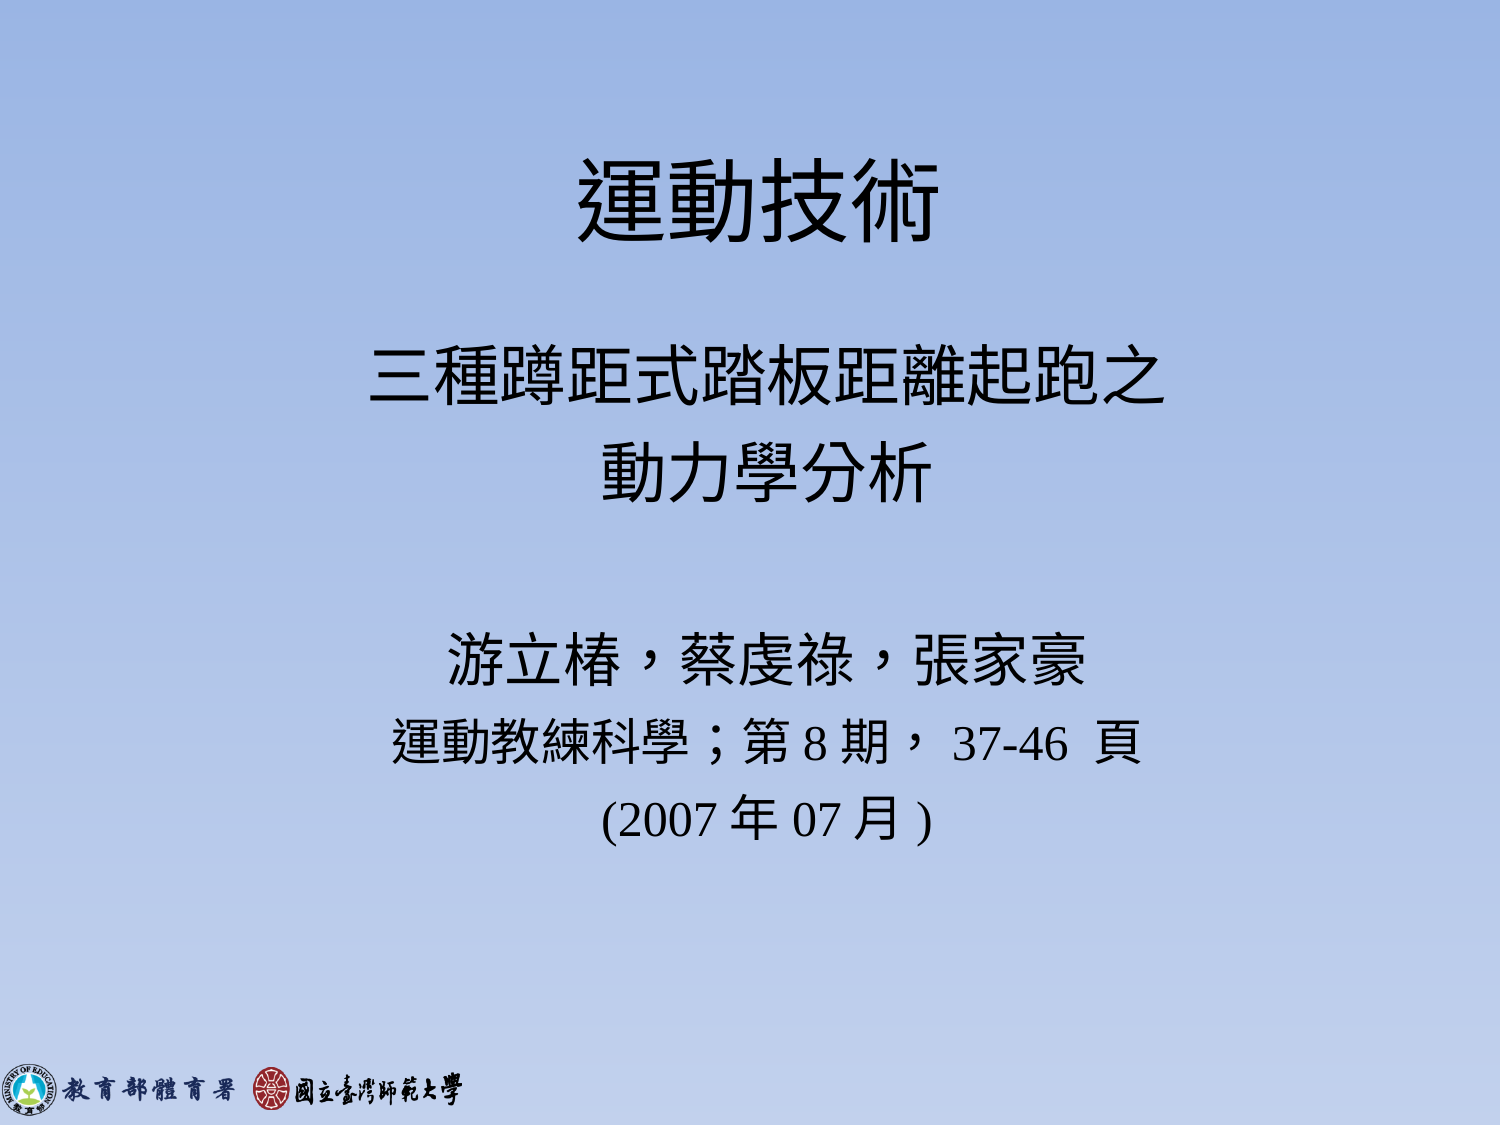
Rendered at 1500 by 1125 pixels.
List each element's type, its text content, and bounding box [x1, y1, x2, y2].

subtitle 三種蹲距式踏板距離起跑之 動力學分析 游立椿，蔡虔祿，張家豪 運動教練科學；第8期，37-46 頁 (2007年07月) [242, 326, 1293, 561]
picture [0, 1051, 243, 1125]
title 運動技術 [121, 78, 1397, 320]
picture [253, 1067, 462, 1110]
